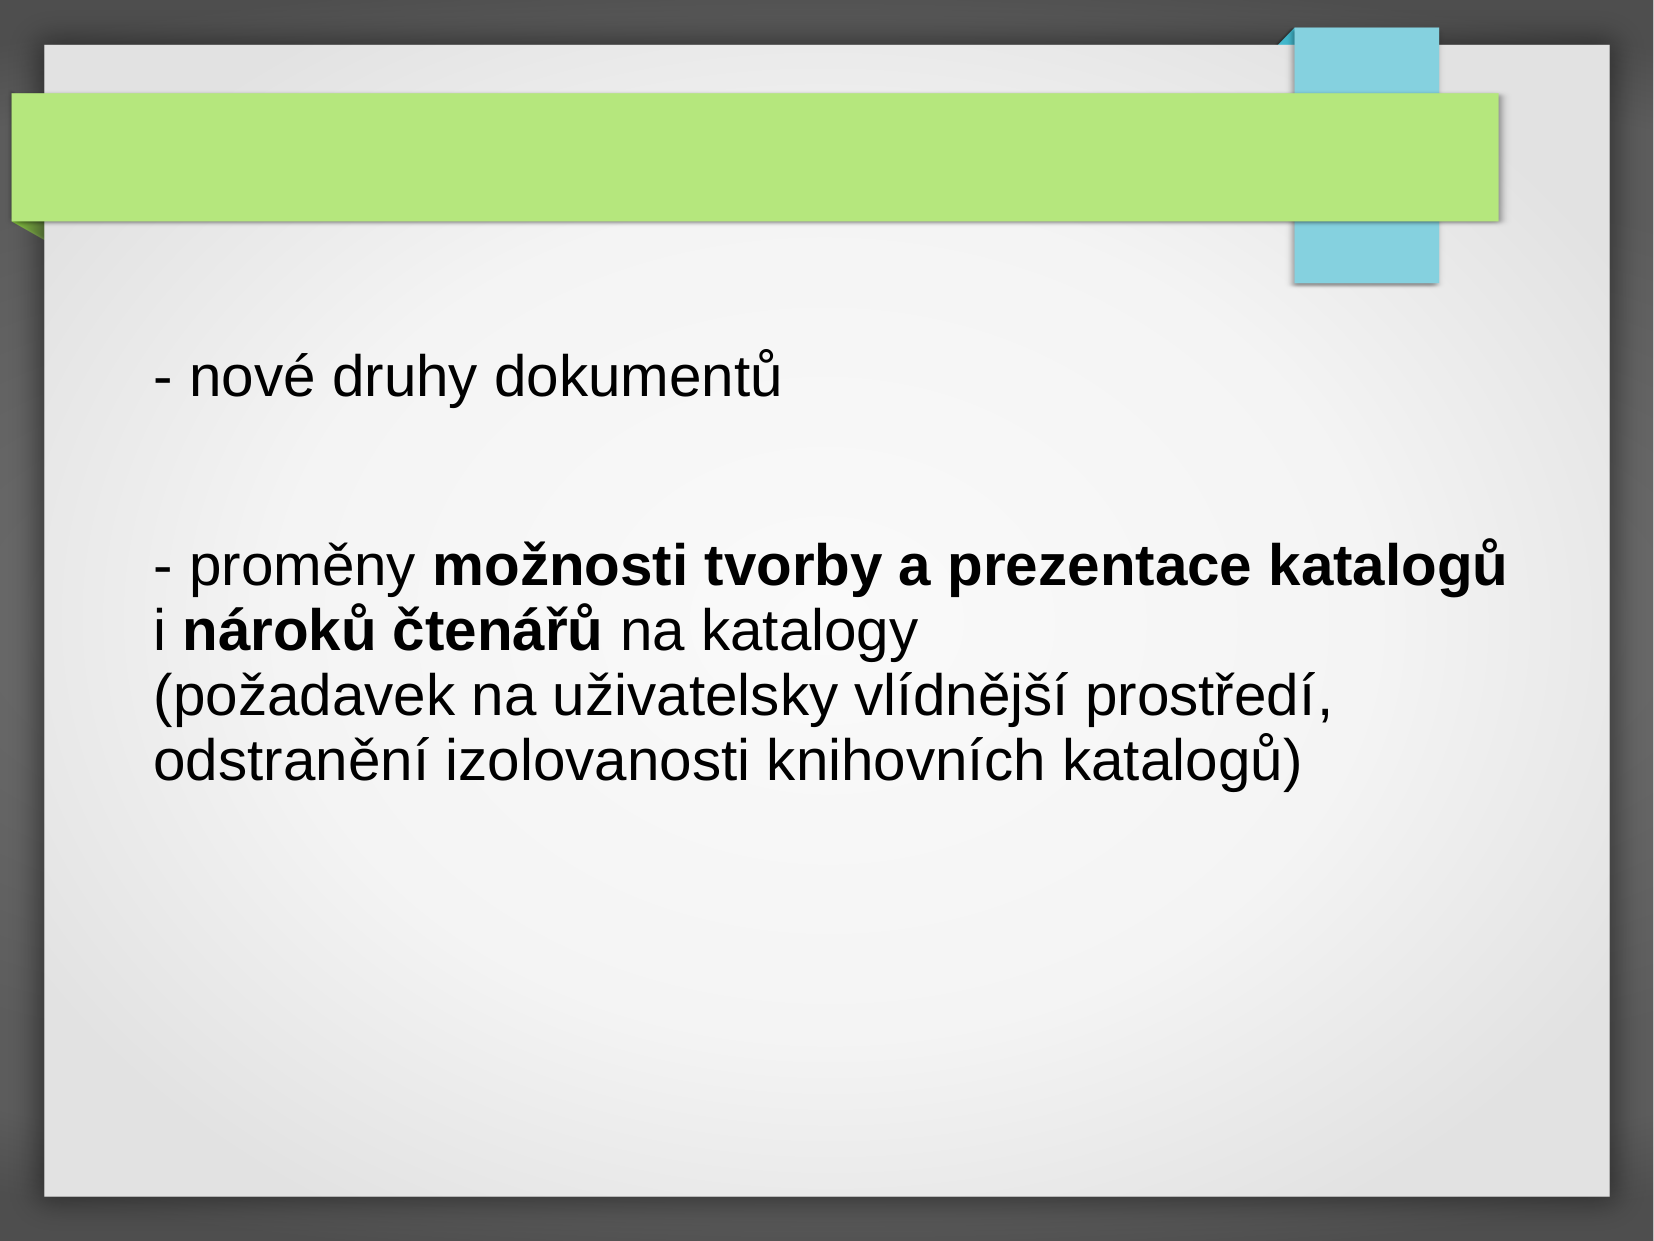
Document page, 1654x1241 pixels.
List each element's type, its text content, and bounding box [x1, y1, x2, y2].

list - nové druhy dokumentů - proměny možnosti tvorby a prezentace katalogů i nároků čtenářů na katalogy (požadavek na uživatelsky vlídnější prostředí, odstranění izolovanosti knihovních katalogů) [82, 343, 1538, 1063]
picture [0, 0, 1654, 1241]
